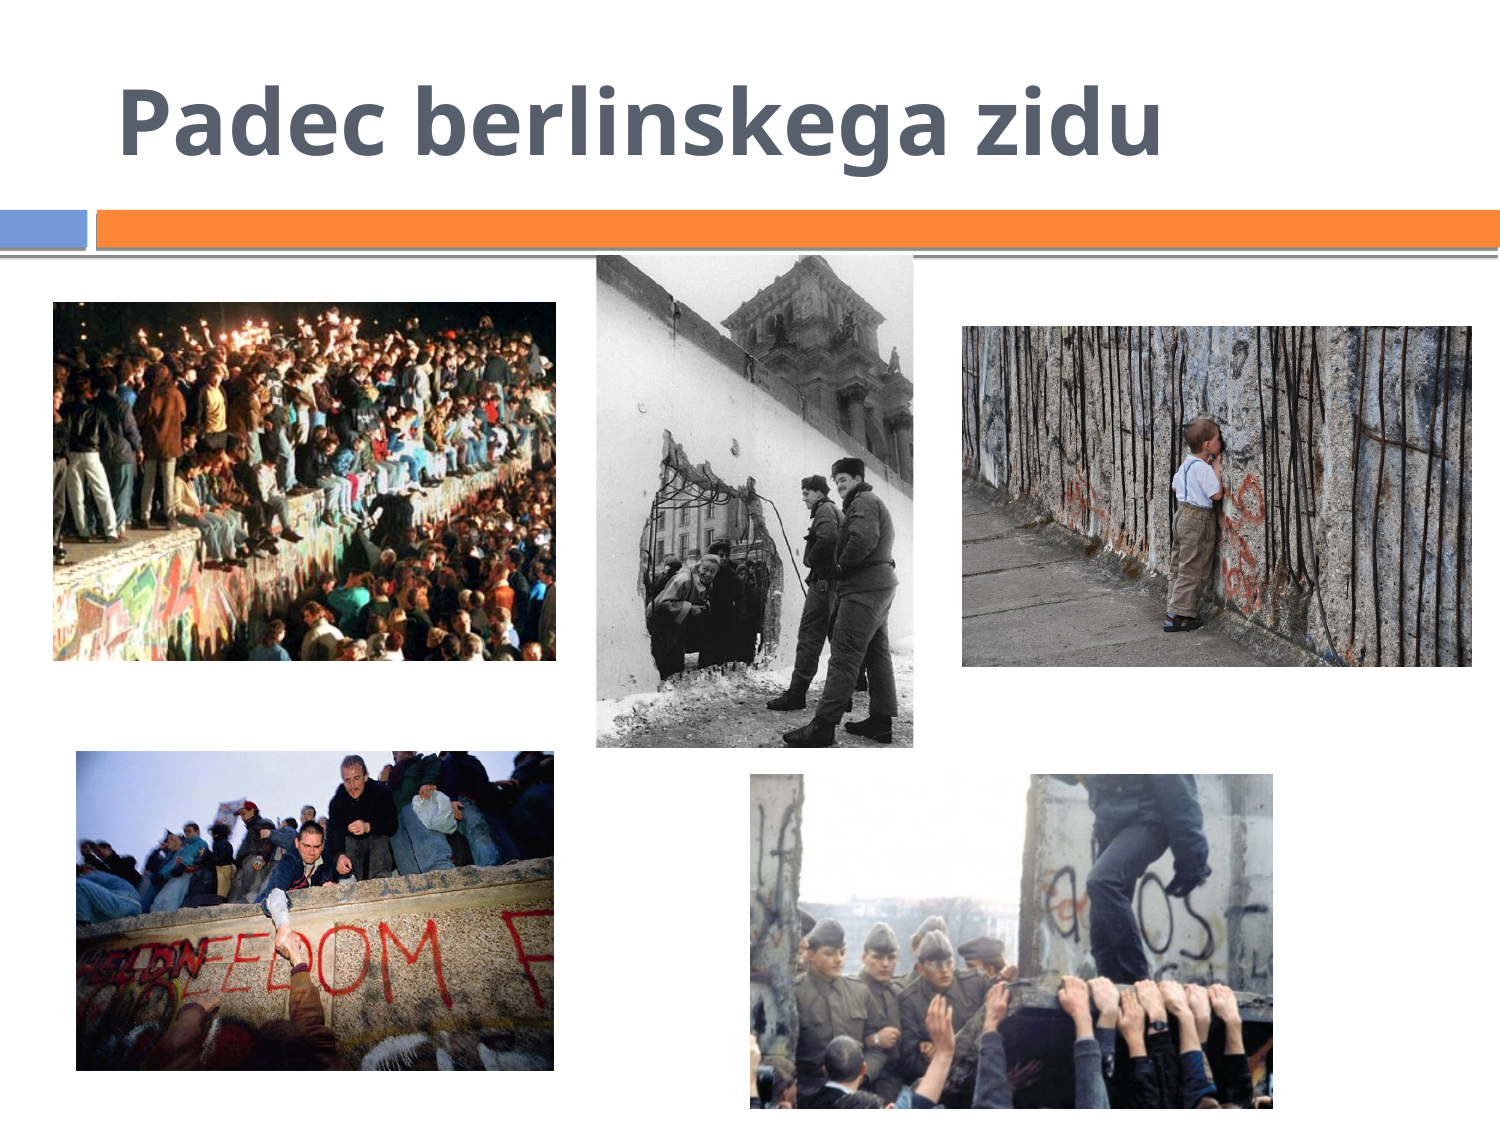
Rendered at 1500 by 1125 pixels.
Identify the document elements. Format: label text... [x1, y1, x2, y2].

title Padec berlinskega zidu [100, 37, 1438, 200]
picture [596, 255, 914, 748]
picture [53, 302, 556, 661]
picture [962, 326, 1472, 667]
picture [76, 751, 554, 1071]
picture [750, 774, 1273, 1109]
